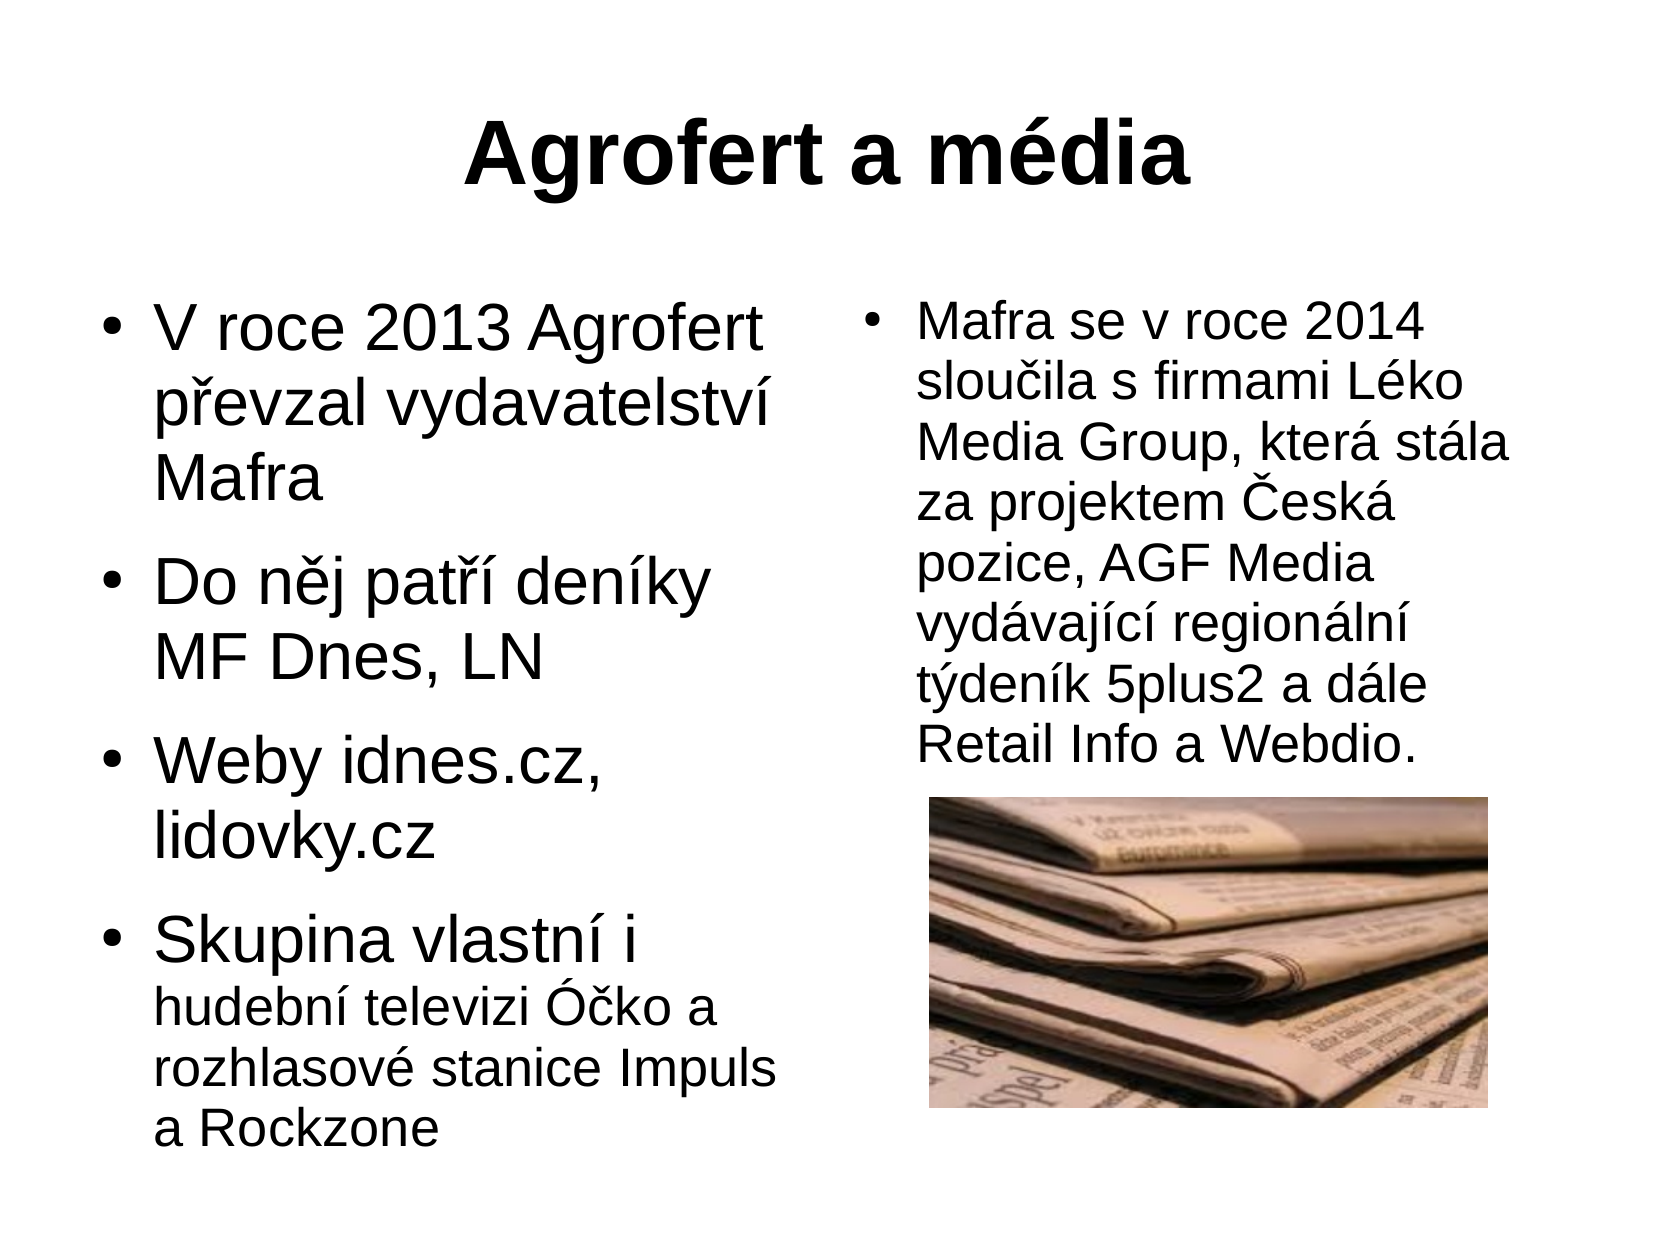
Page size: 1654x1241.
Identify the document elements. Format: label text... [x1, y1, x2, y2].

title Agrofert a média [82, 49, 1571, 257]
picture [929, 797, 1488, 1109]
list Mafra se v roce 2014 sloučila s firmami Léko Media Group, která stála za projektem Česká pozice, AGF Media vydávající regionální týdeník 5plus2 a dále Retail Info a Webdio. [845, 290, 1572, 775]
list V roce 2013 Agrofert převzal vydavatelství Mafra Do něj patří deníky MF Dnes, LN Weby idnes.cz, lidovky.cz Skupina vlastní i hudební televizi Óčko a rozhlasové stanice Impuls a Rockzone [82, 290, 809, 1159]
